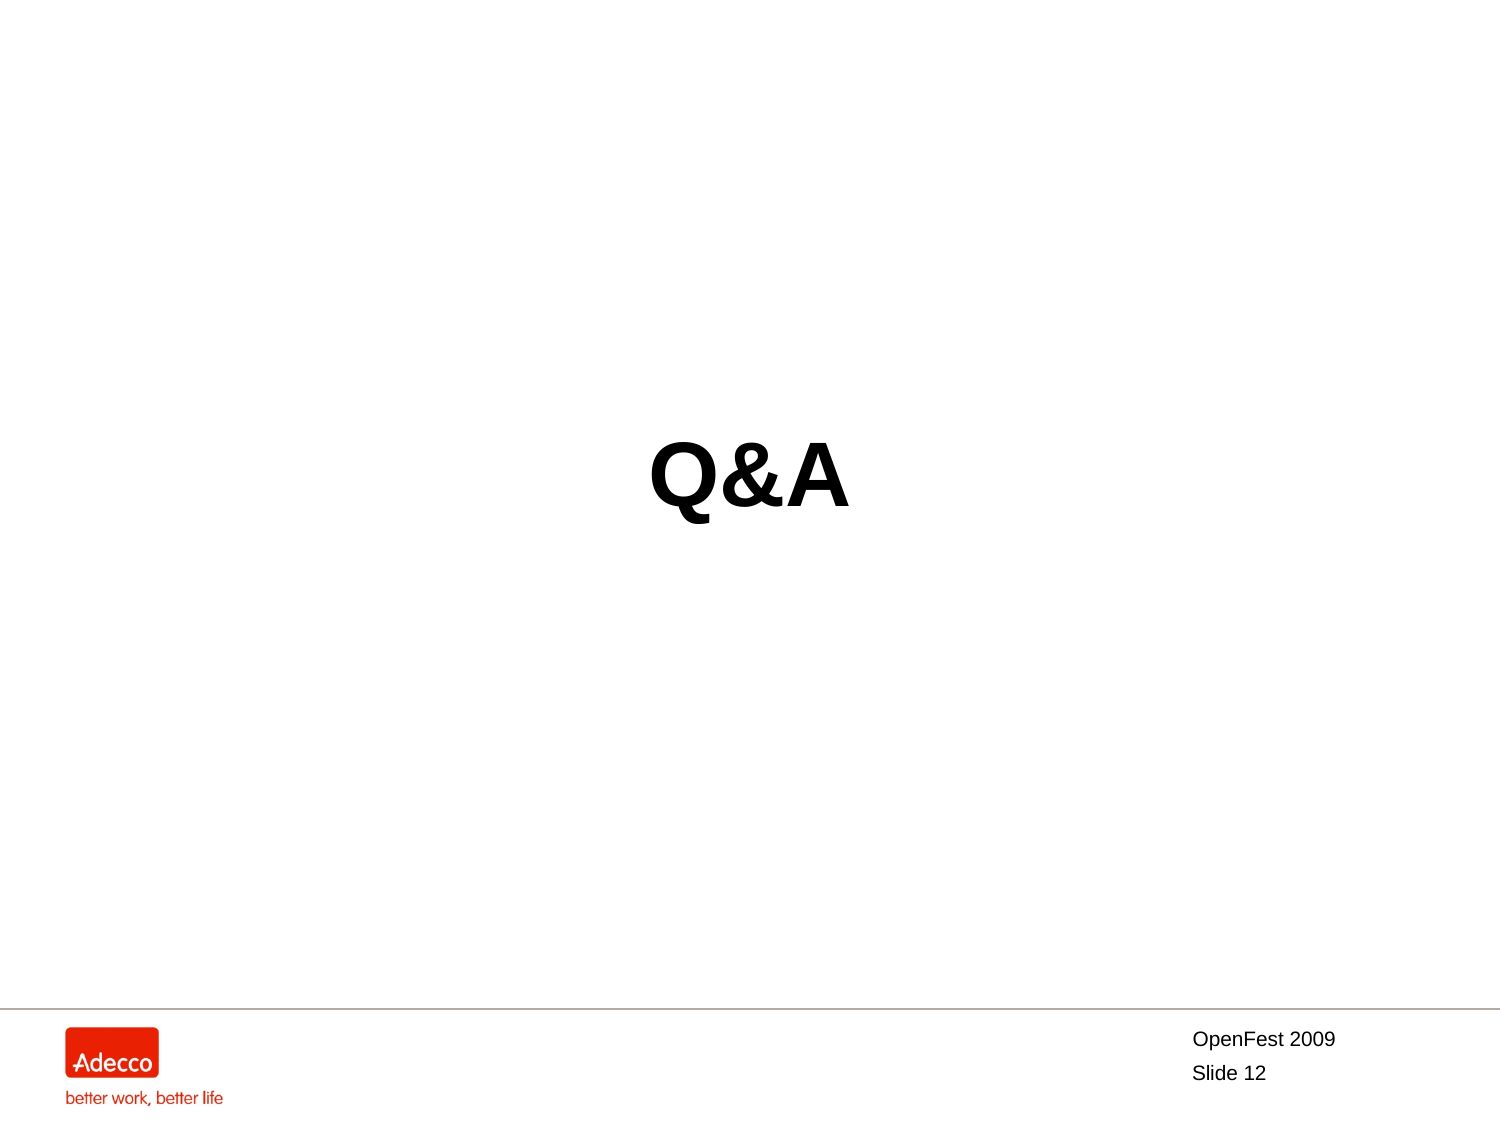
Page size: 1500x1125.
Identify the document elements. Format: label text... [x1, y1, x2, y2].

text_box Q&A [112, 349, 1388, 591]
text_box Slide <number> [1192, 1059, 1443, 1087]
text_box OpenFest 2009 [1192, 1025, 1443, 1056]
picture [62, 1024, 225, 1108]
